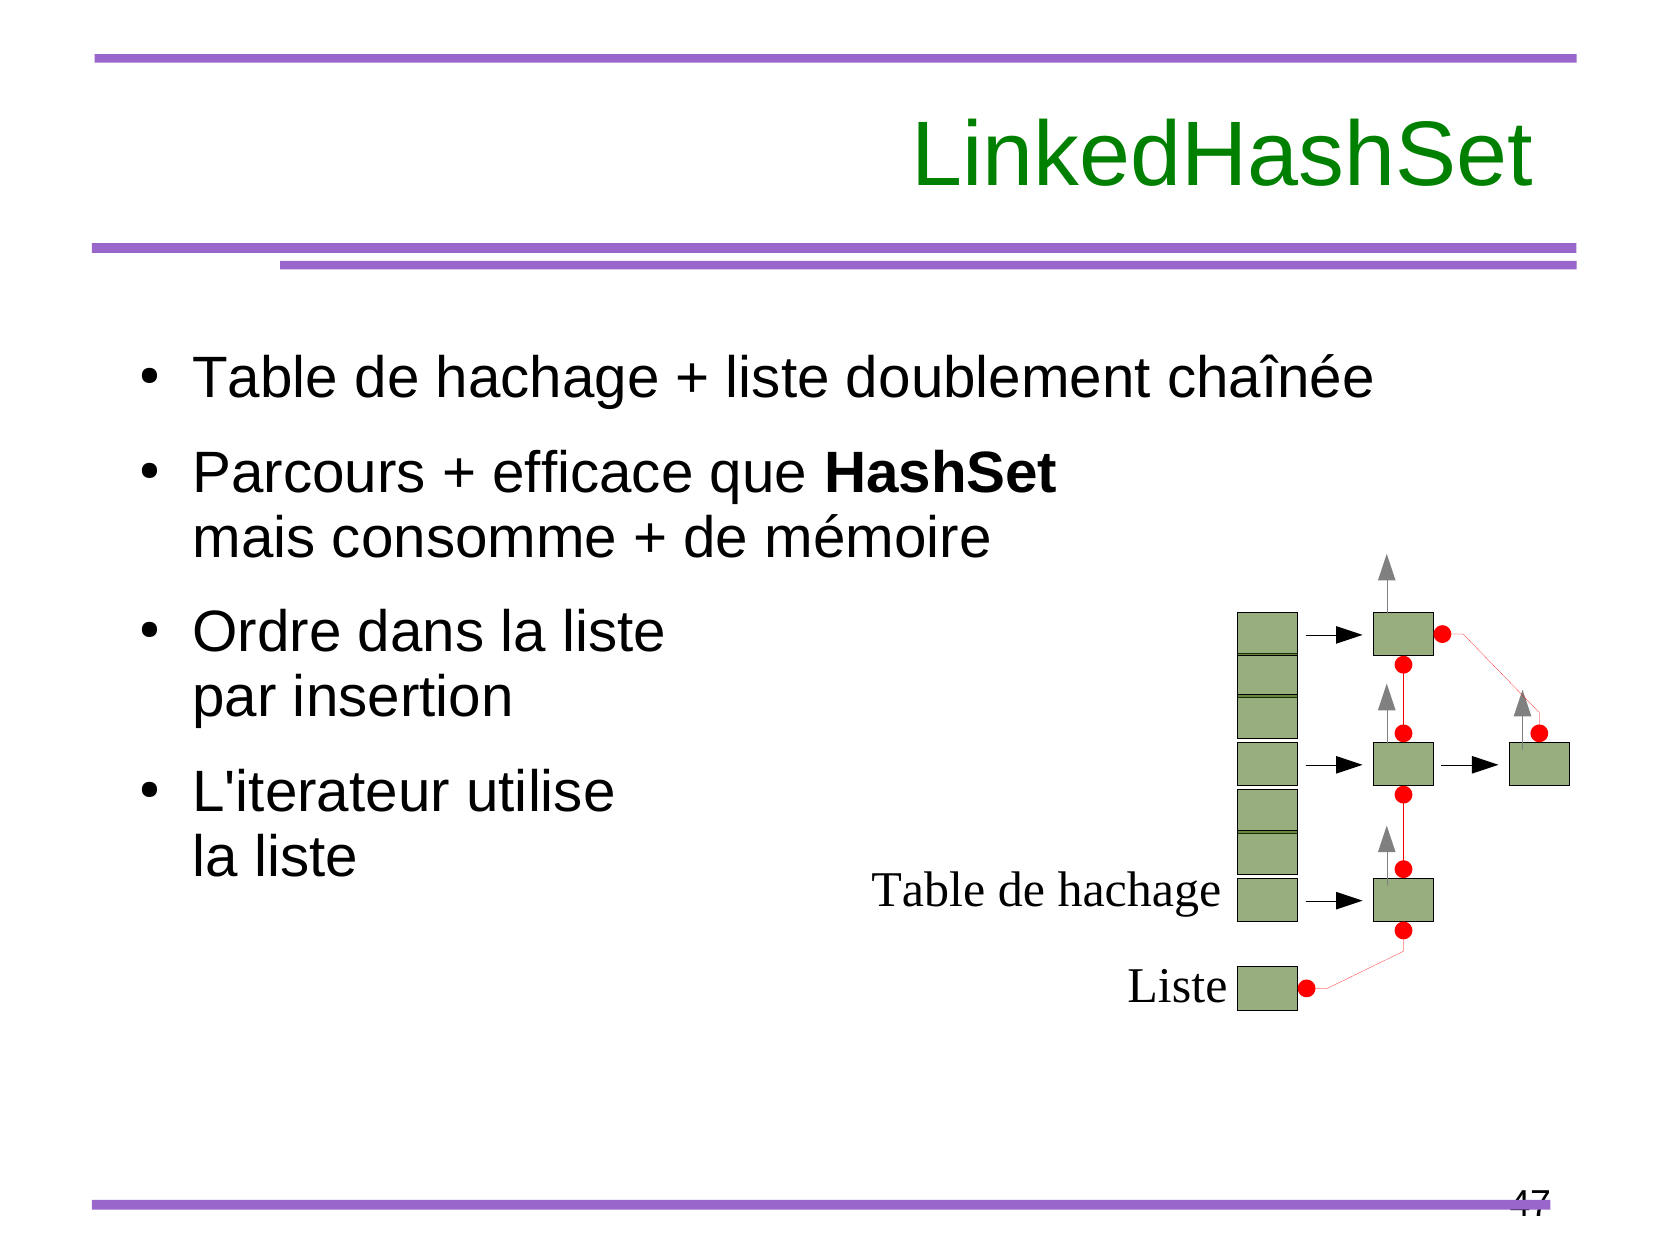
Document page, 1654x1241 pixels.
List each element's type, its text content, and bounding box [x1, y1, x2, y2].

text_box Liste [1127, 957, 1228, 1013]
text_box [1237, 966, 1298, 1011]
text_box [1373, 742, 1434, 786]
text_box [1237, 742, 1298, 786]
title LinkedHashSet [121, 49, 1534, 257]
text_box [1509, 742, 1570, 786]
text_box [1373, 612, 1434, 656]
text_box [1373, 878, 1434, 922]
text_box Table de hachage [871, 862, 1224, 918]
text_box [1237, 878, 1298, 922]
text_box [1237, 789, 1298, 875]
text_box [1237, 612, 1298, 739]
list Table de hachage + liste doublement chaînée Parcours + efficace que HashSet mais consomme + de mémoire Ordre dans la liste par insertion L'iterateur utilise la liste [121, 344, 1534, 1127]
